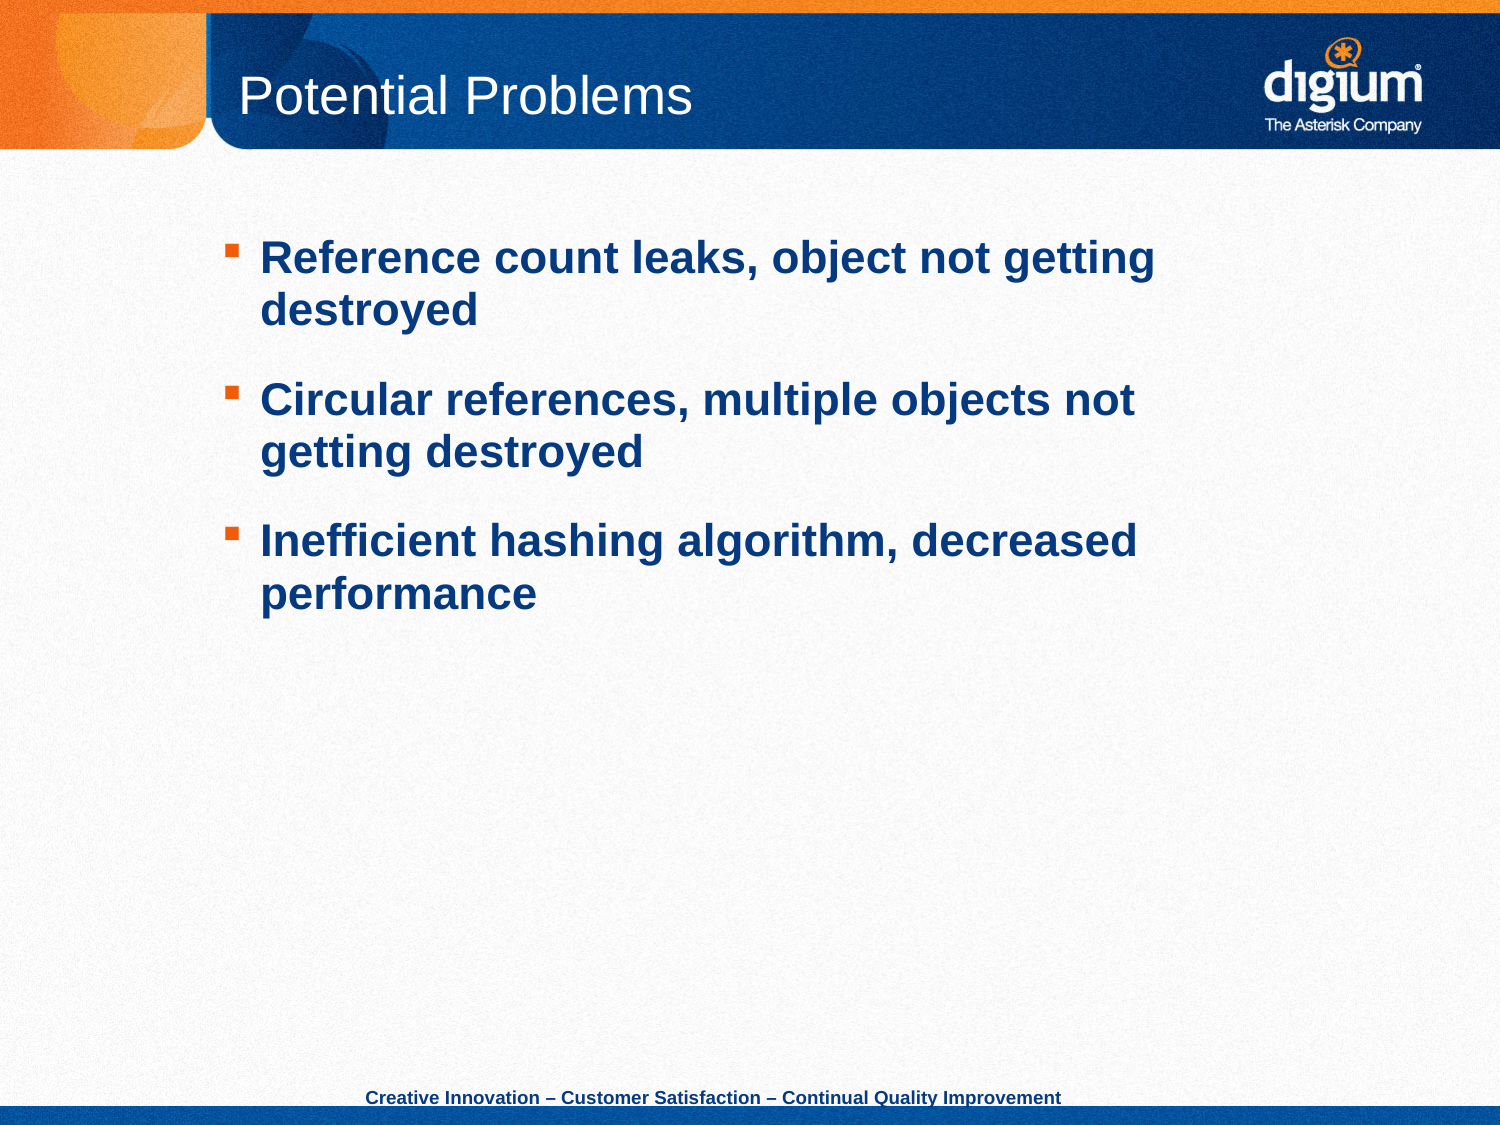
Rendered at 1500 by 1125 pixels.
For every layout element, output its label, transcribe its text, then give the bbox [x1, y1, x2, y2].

list Reference count leaks, object not getting destroyed Circular references, multiple objects not getting destroyed Inefficient hashing algorithm, decreased performance [206, 224, 1301, 967]
title Potential Problems [238, 27, 1243, 127]
picture [0, 0, 1500, 1125]
